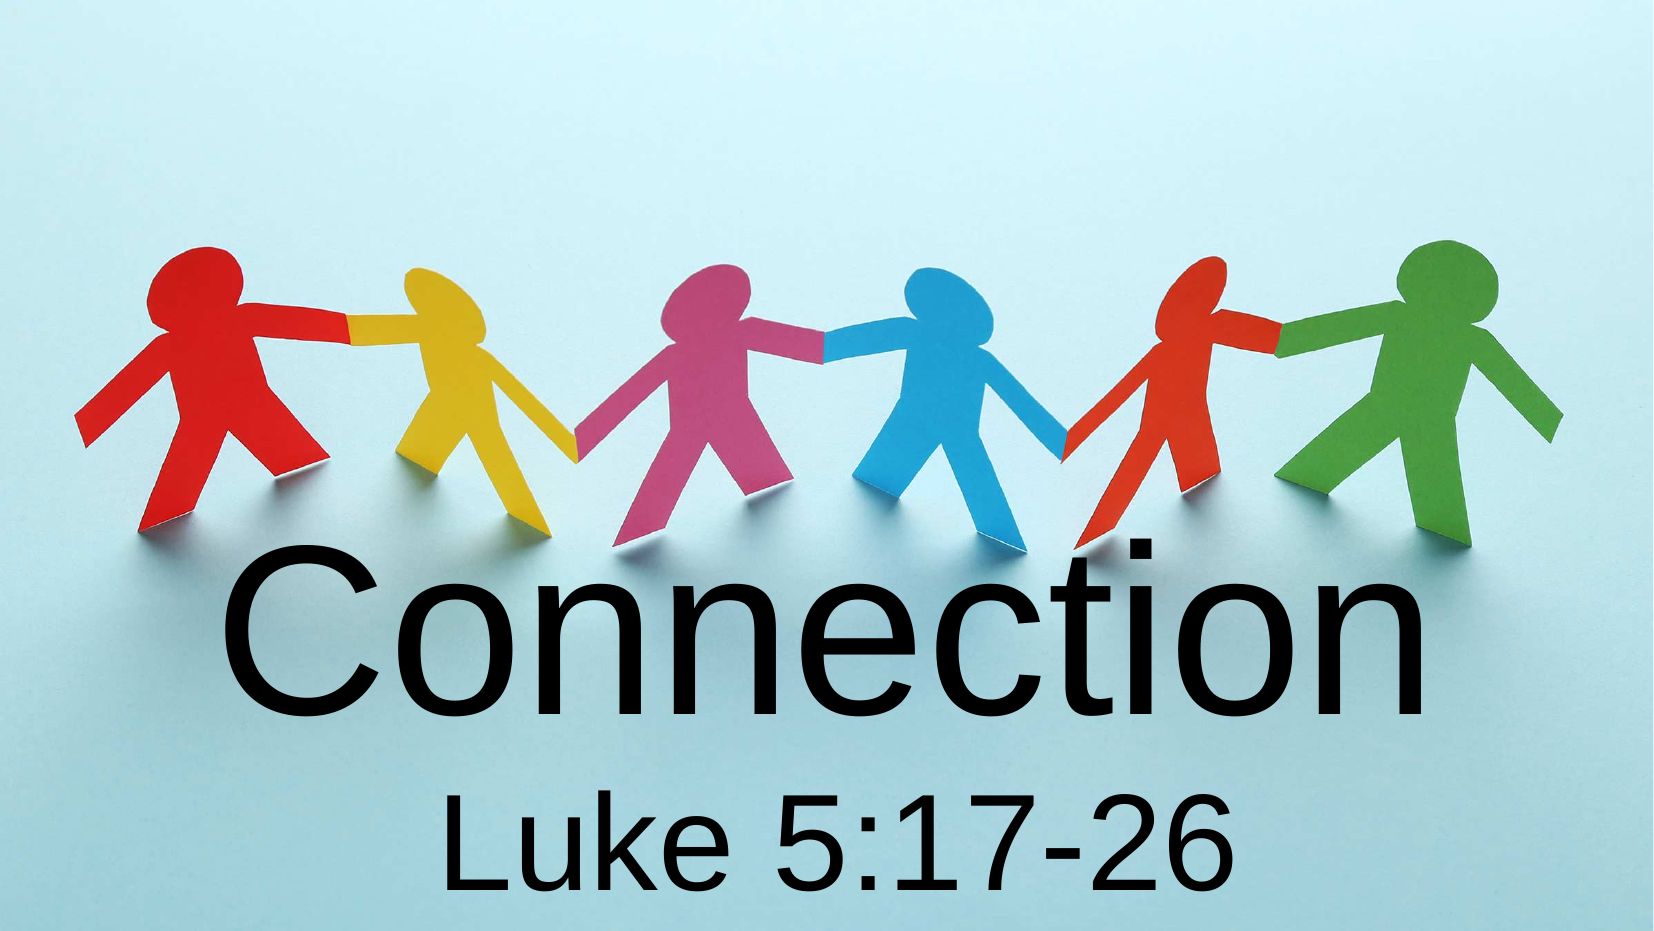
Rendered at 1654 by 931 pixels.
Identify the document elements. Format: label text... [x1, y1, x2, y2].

picture [0, 0, 1654, 931]
title Connection Luke 5:17-26 [94, 495, 1583, 920]
